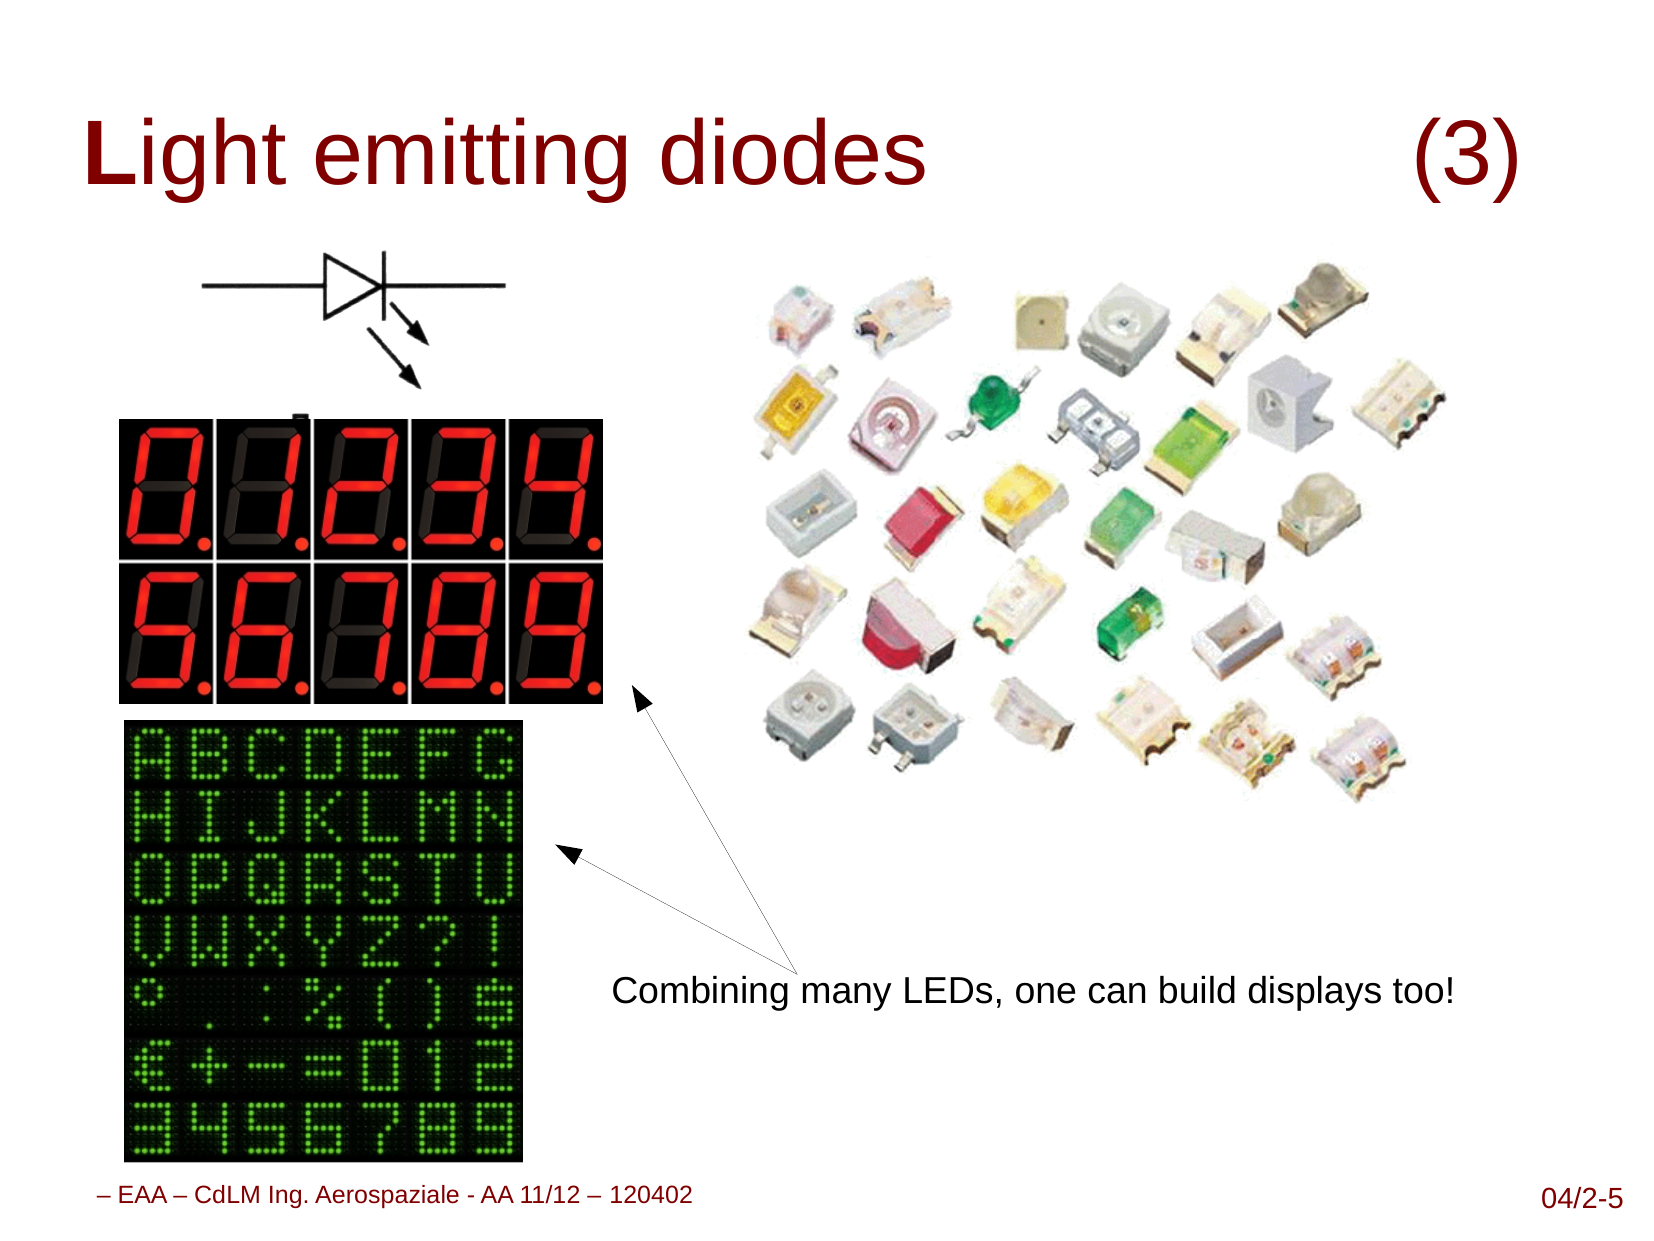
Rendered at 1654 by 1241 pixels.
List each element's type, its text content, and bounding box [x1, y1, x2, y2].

text_box Combining many LEDs, one can build displays too! [596, 962, 1477, 1020]
picture [708, 242, 1490, 829]
picture [119, 218, 603, 704]
title Light emitting diodes (3) [82, 49, 1571, 257]
picture [708, 821, 713, 829]
picture [124, 720, 523, 1164]
